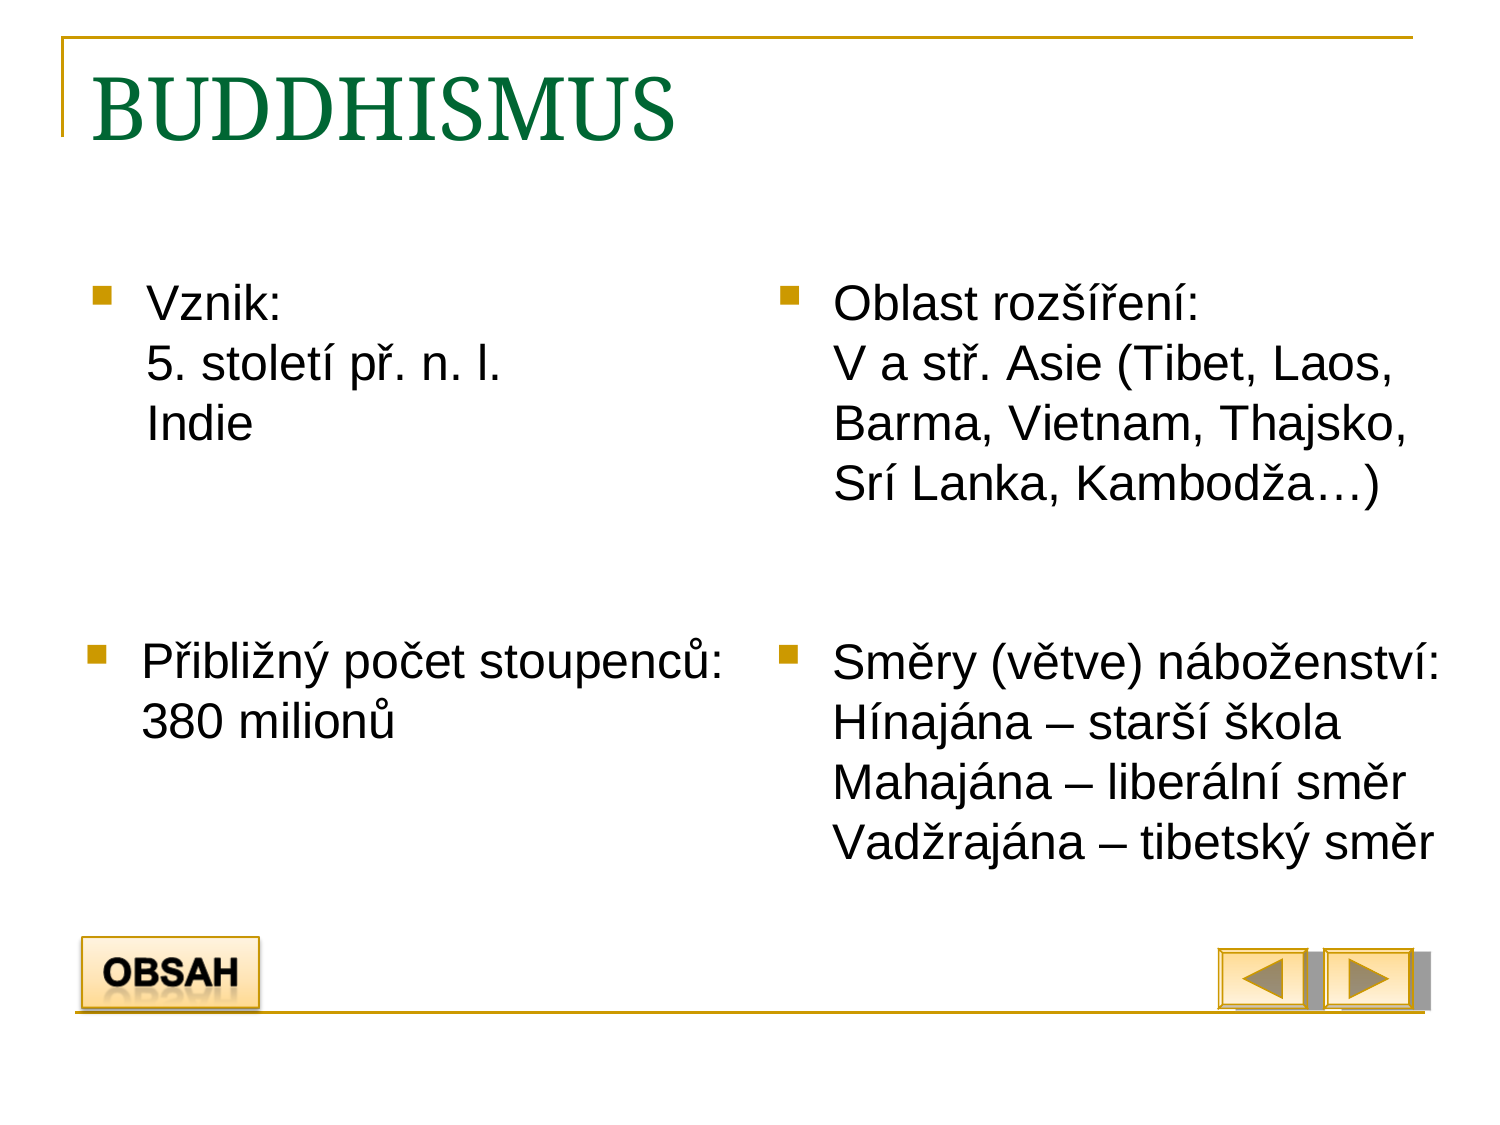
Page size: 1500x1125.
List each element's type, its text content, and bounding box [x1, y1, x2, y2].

title BUDDHISMUS [75, 45, 1426, 233]
picture [69, 931, 272, 1051]
text_box [1220, 949, 1308, 1009]
text_box Přibližný počet stoupenců: 380 milionů [70, 621, 761, 957]
text_box Směry (větve) náboženství: Hínajána – starší škola Mahajána – liberální směr Vadžrajána – tibetský směr [761, 621, 1471, 958]
text_box [1325, 949, 1413, 1009]
list Vznik: 5. století př. n. l. Indie [75, 262, 738, 598]
list Oblast rozšíření: V a stř. Asie (Tibet, Laos, Barma, Vietnam, Thajsko, Srí Lanka, Kambodža…) [762, 262, 1426, 563]
